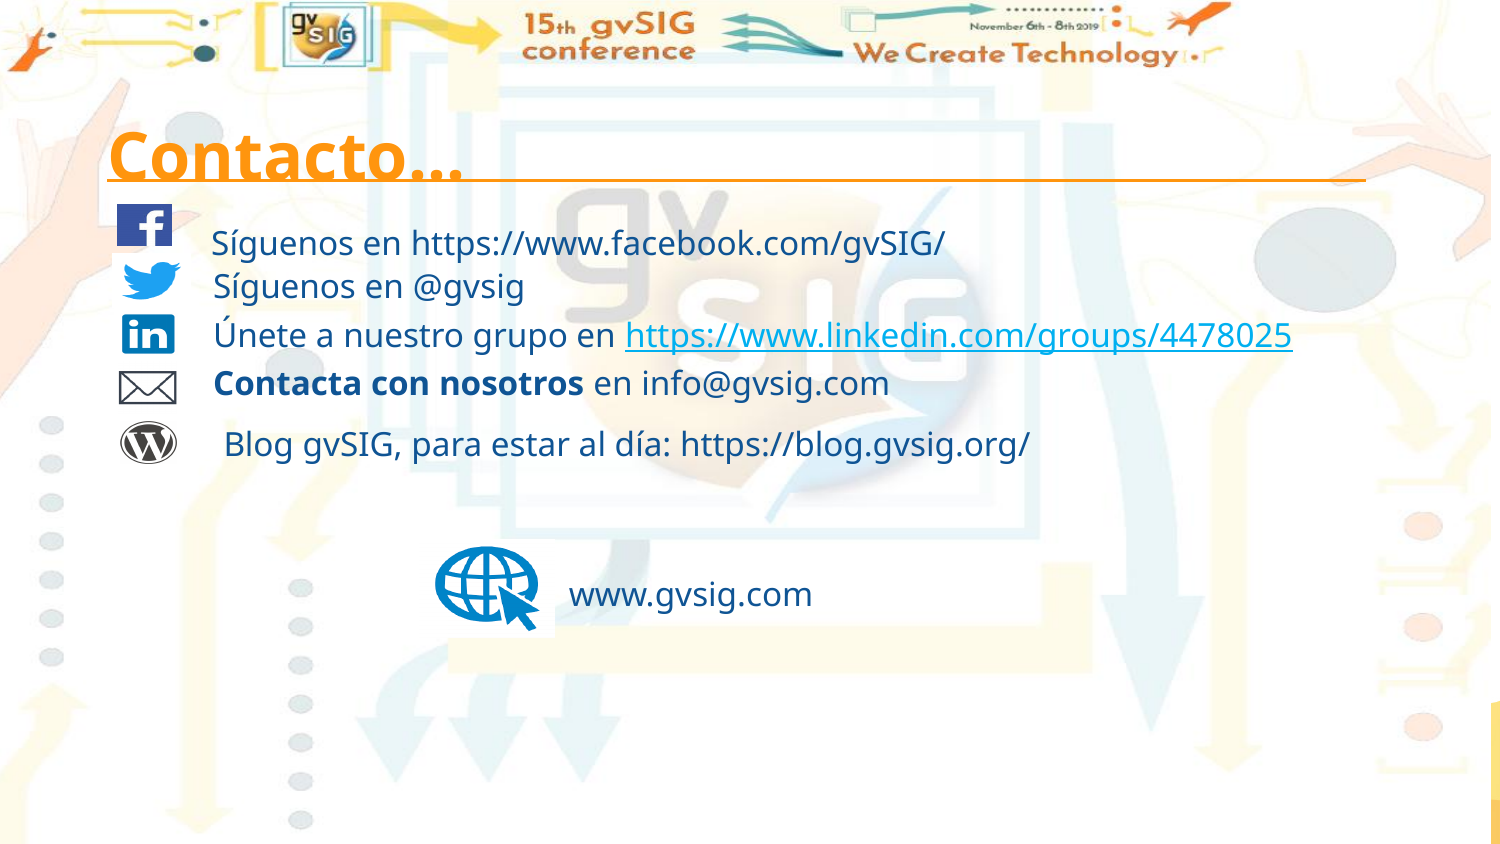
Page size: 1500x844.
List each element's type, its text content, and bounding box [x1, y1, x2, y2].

text_box Síguenos en @gvsig [198, 258, 1313, 306]
picture [0, 0, 1500, 844]
text_box Blog gvSIG, para estar al día: https://blog.gvsig.org/ [208, 413, 1340, 478]
title Contacto... [107, 115, 1458, 193]
text_box Únete a nuestro grupo en https://www.linkedin.com/groups/4478025 [198, 306, 1313, 354]
text_box Síguenos en https://www.facebook.com/gvSIG/ [196, 213, 1072, 278]
text_box www.gvsig.com [554, 563, 948, 629]
text_box Contacta con nosotros en info@gvsig.com [198, 354, 1313, 403]
